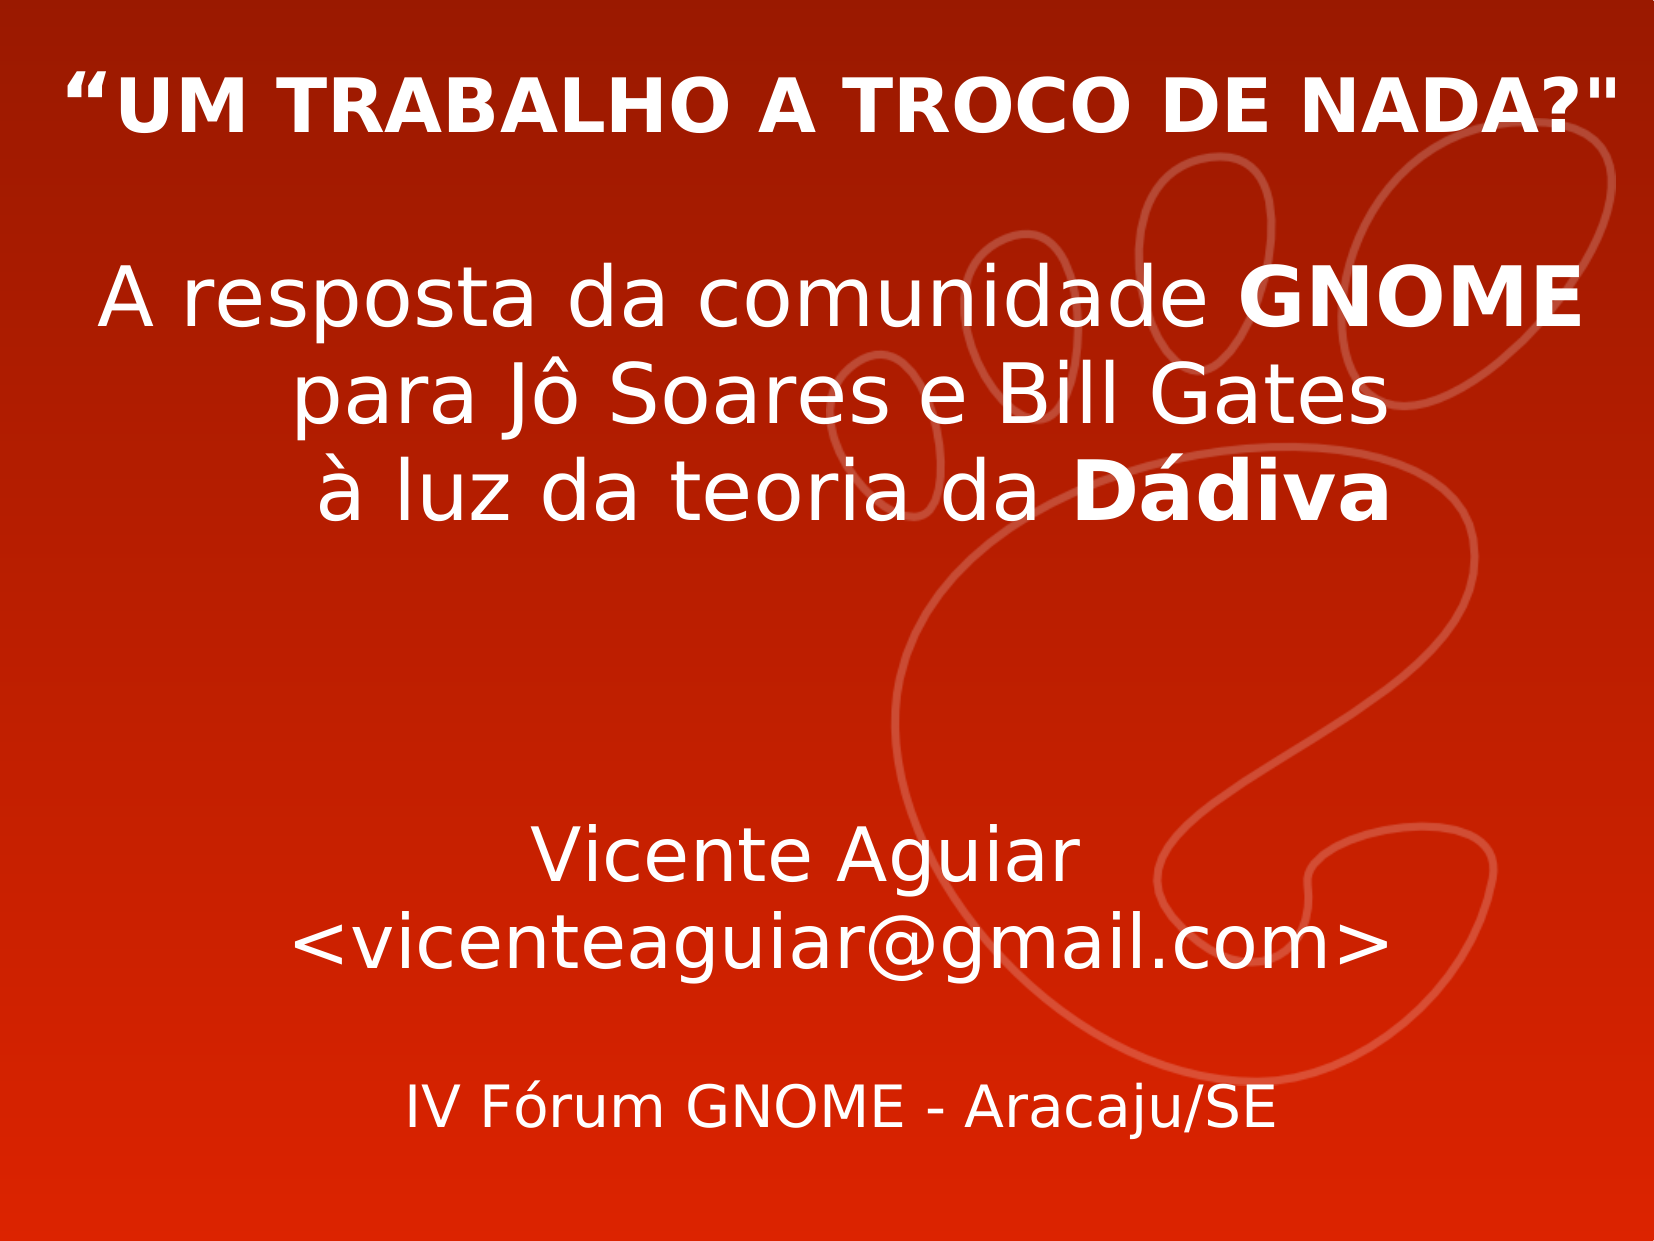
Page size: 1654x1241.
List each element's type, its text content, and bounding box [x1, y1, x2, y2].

subtitle “UM TRABALHO A TROCO DE NADA?" A resposta da comunidade GNOME para Jô Soares e Bill Gates à luz da teoria da Dádiva Vicente Aguiar <vicenteaguiar@gmail.com> IV Fórum GNOME - Aracaju/SE [59, 54, 1625, 1142]
